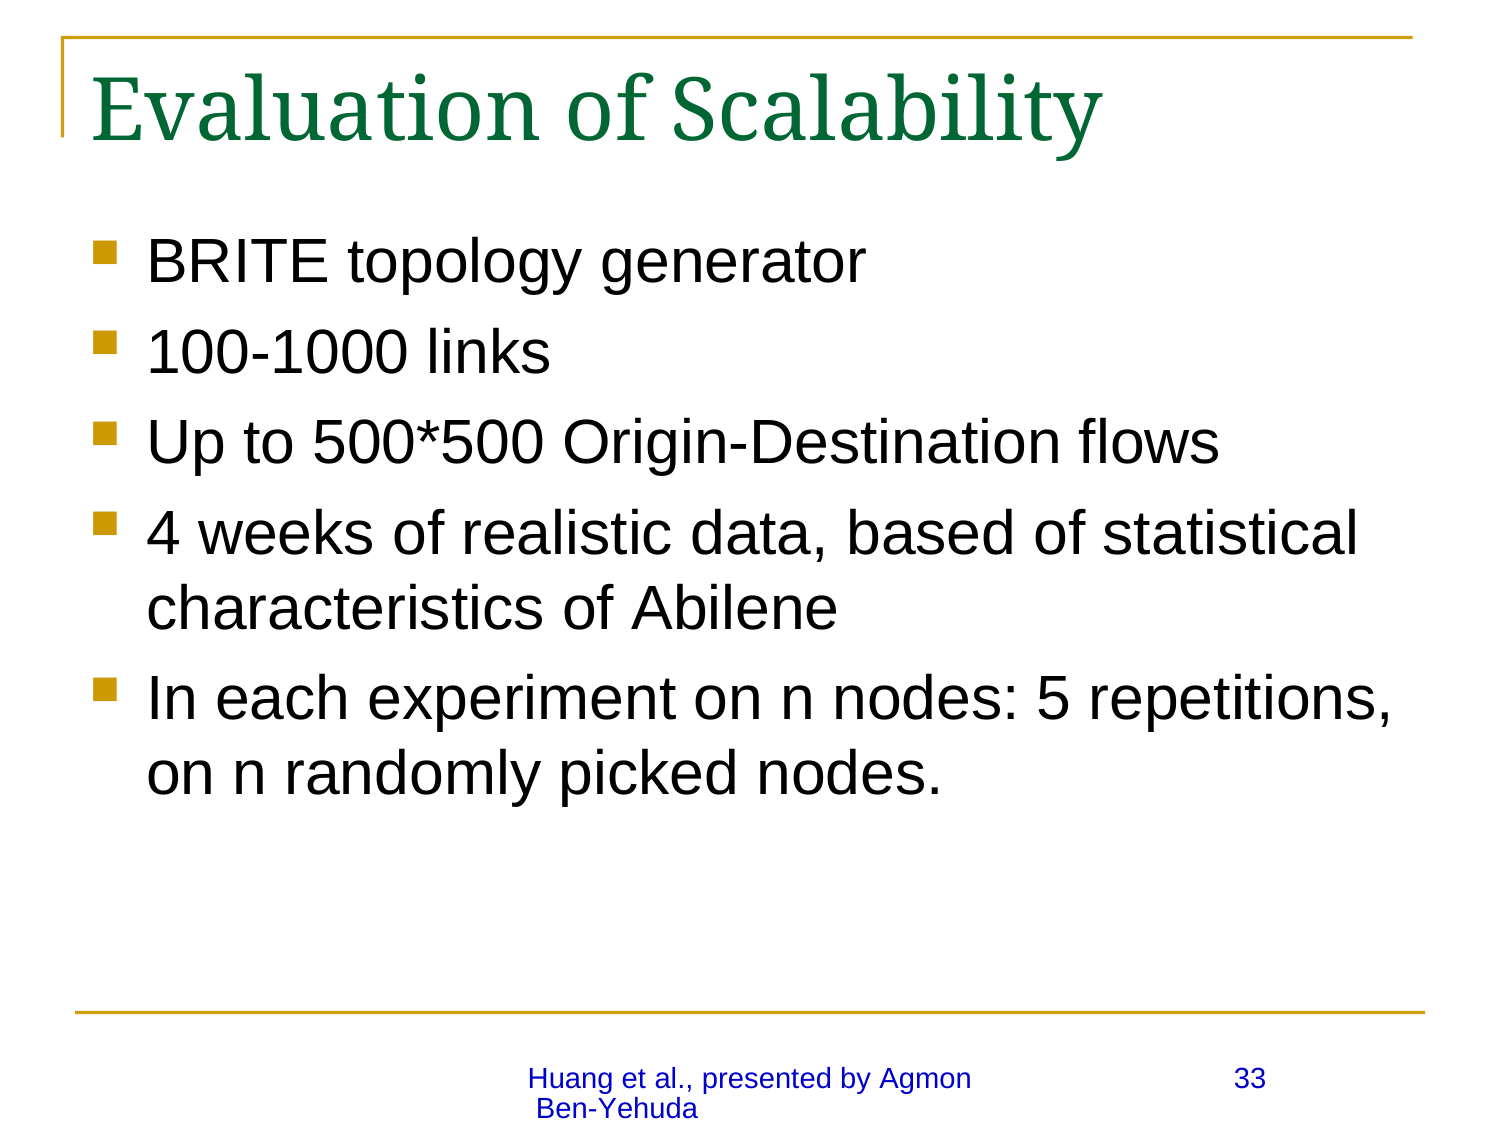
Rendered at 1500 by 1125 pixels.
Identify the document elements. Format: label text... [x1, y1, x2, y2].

title Evaluation of Scalability [75, 45, 1426, 212]
list BRITE topology generator 100-1000 links Up to 500*500 Origin-Destination flows 4 weeks of realistic data, based of statistical characteristics of Abilene In each experiment on n nodes: 5 repetitions, on n randomly picked nodes. [75, 212, 1426, 955]
